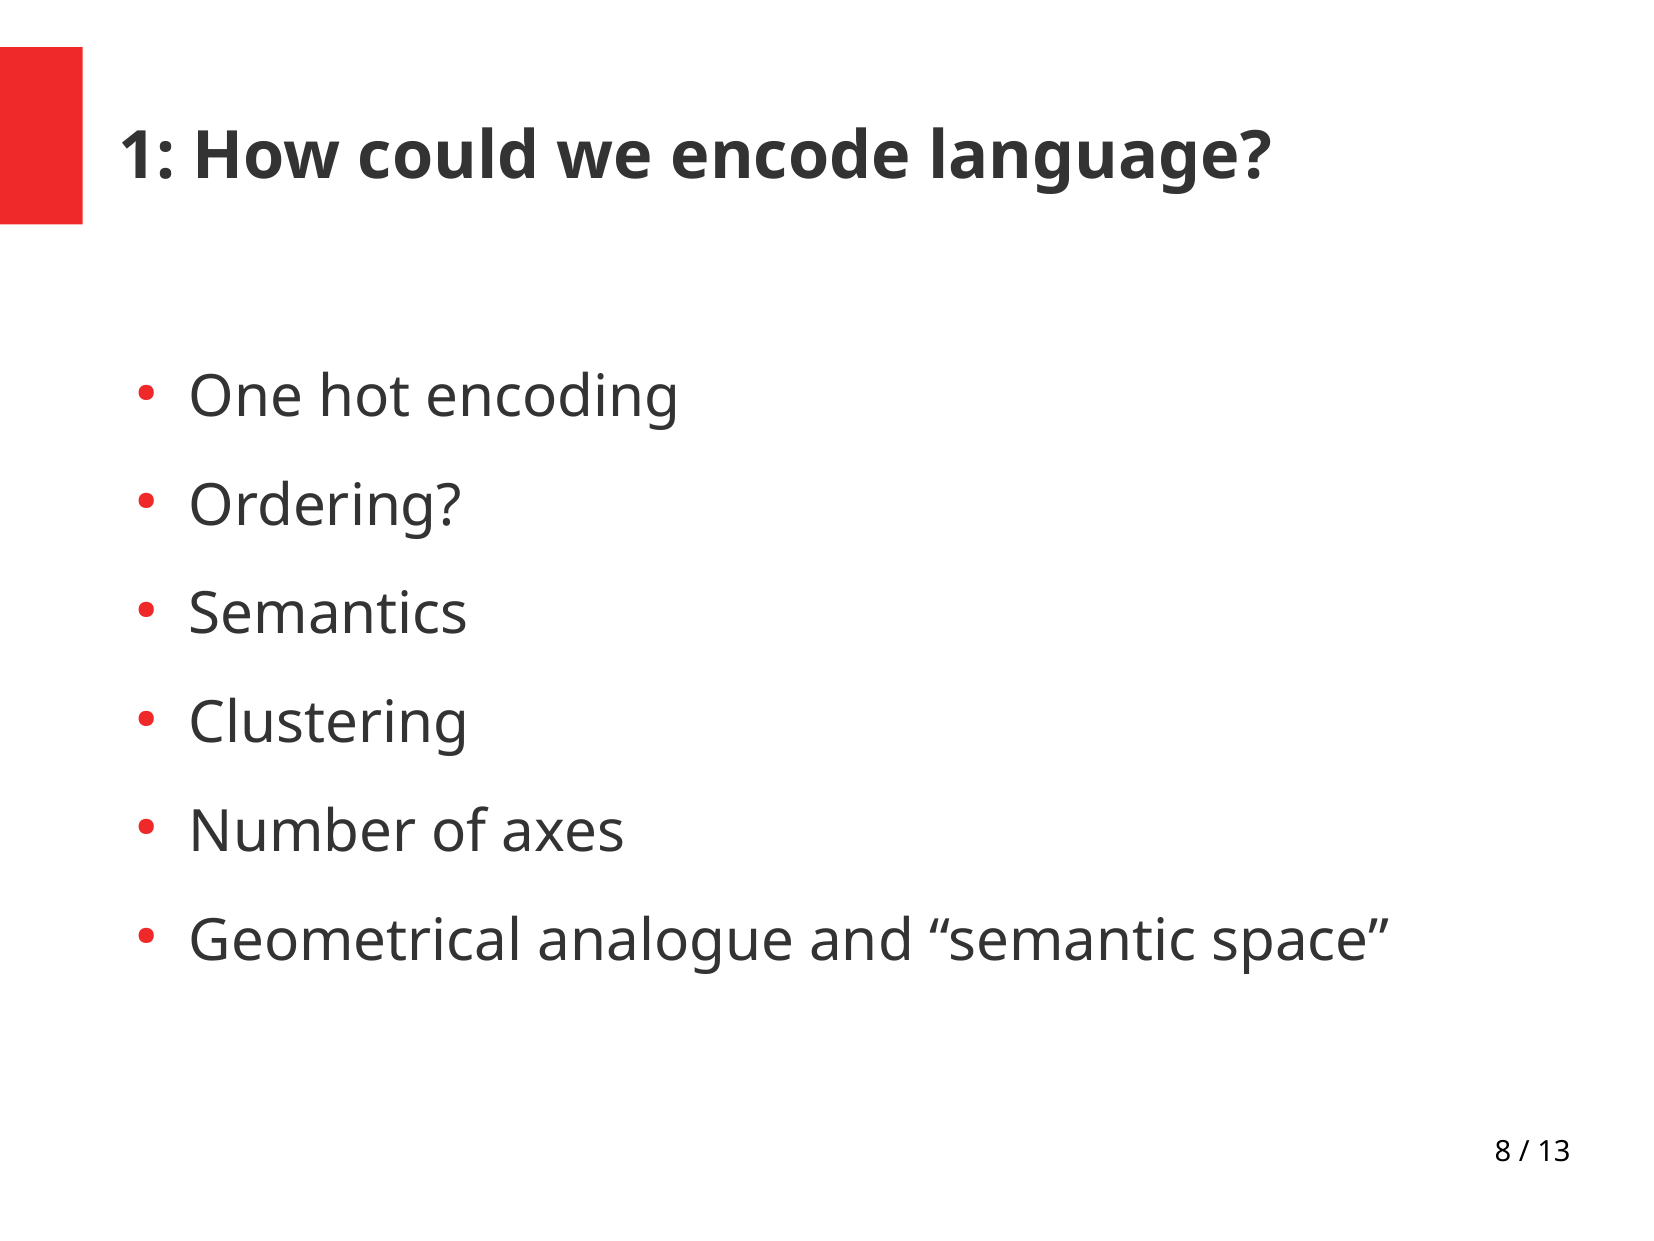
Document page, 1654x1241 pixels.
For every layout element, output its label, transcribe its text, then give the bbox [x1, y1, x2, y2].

list One hot encoding Ordering? Semantics Clustering Number of axes Geometrical analogue and “semantic space” [118, 354, 1536, 1074]
title 1: How could we encode language? [118, 49, 1571, 257]
